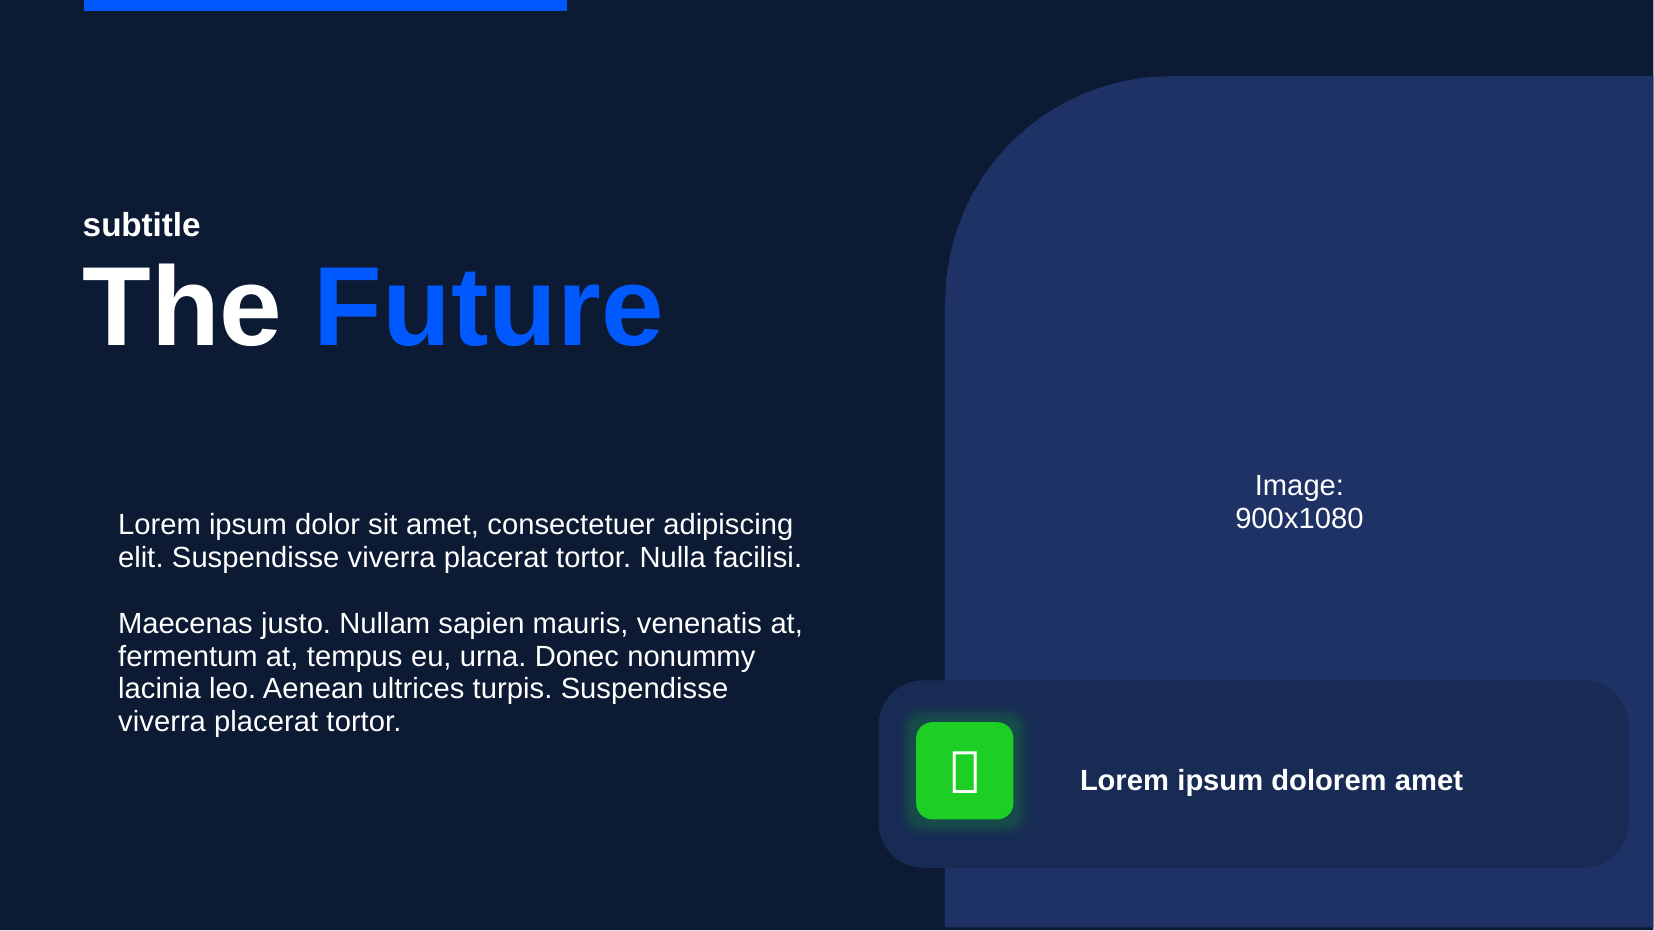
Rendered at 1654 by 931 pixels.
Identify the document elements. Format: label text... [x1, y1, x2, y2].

text_box Image: 900x1080 [944, 76, 1654, 928]
text_box Lorem ipsum dolorem amet [1044, 719, 1595, 841]
text_box Lorem ipsum dolor sit amet, consectetuer adipiscing elit. Suspendisse viverra placerat tortor. Nulla facilisi. Maecenas justo. Nullam sapien mauris, venenatis at, fermentum at, tempus eu, urna. Donec nonummy lacinia leo. Aenean ultrices turpis. Suspendisse viverra placerat tortor. [82, 422, 808, 824]
title subtitle The Future [82, 134, 775, 422]
text_box [878, 680, 1629, 868]
text_box  [916, 722, 1014, 820]
